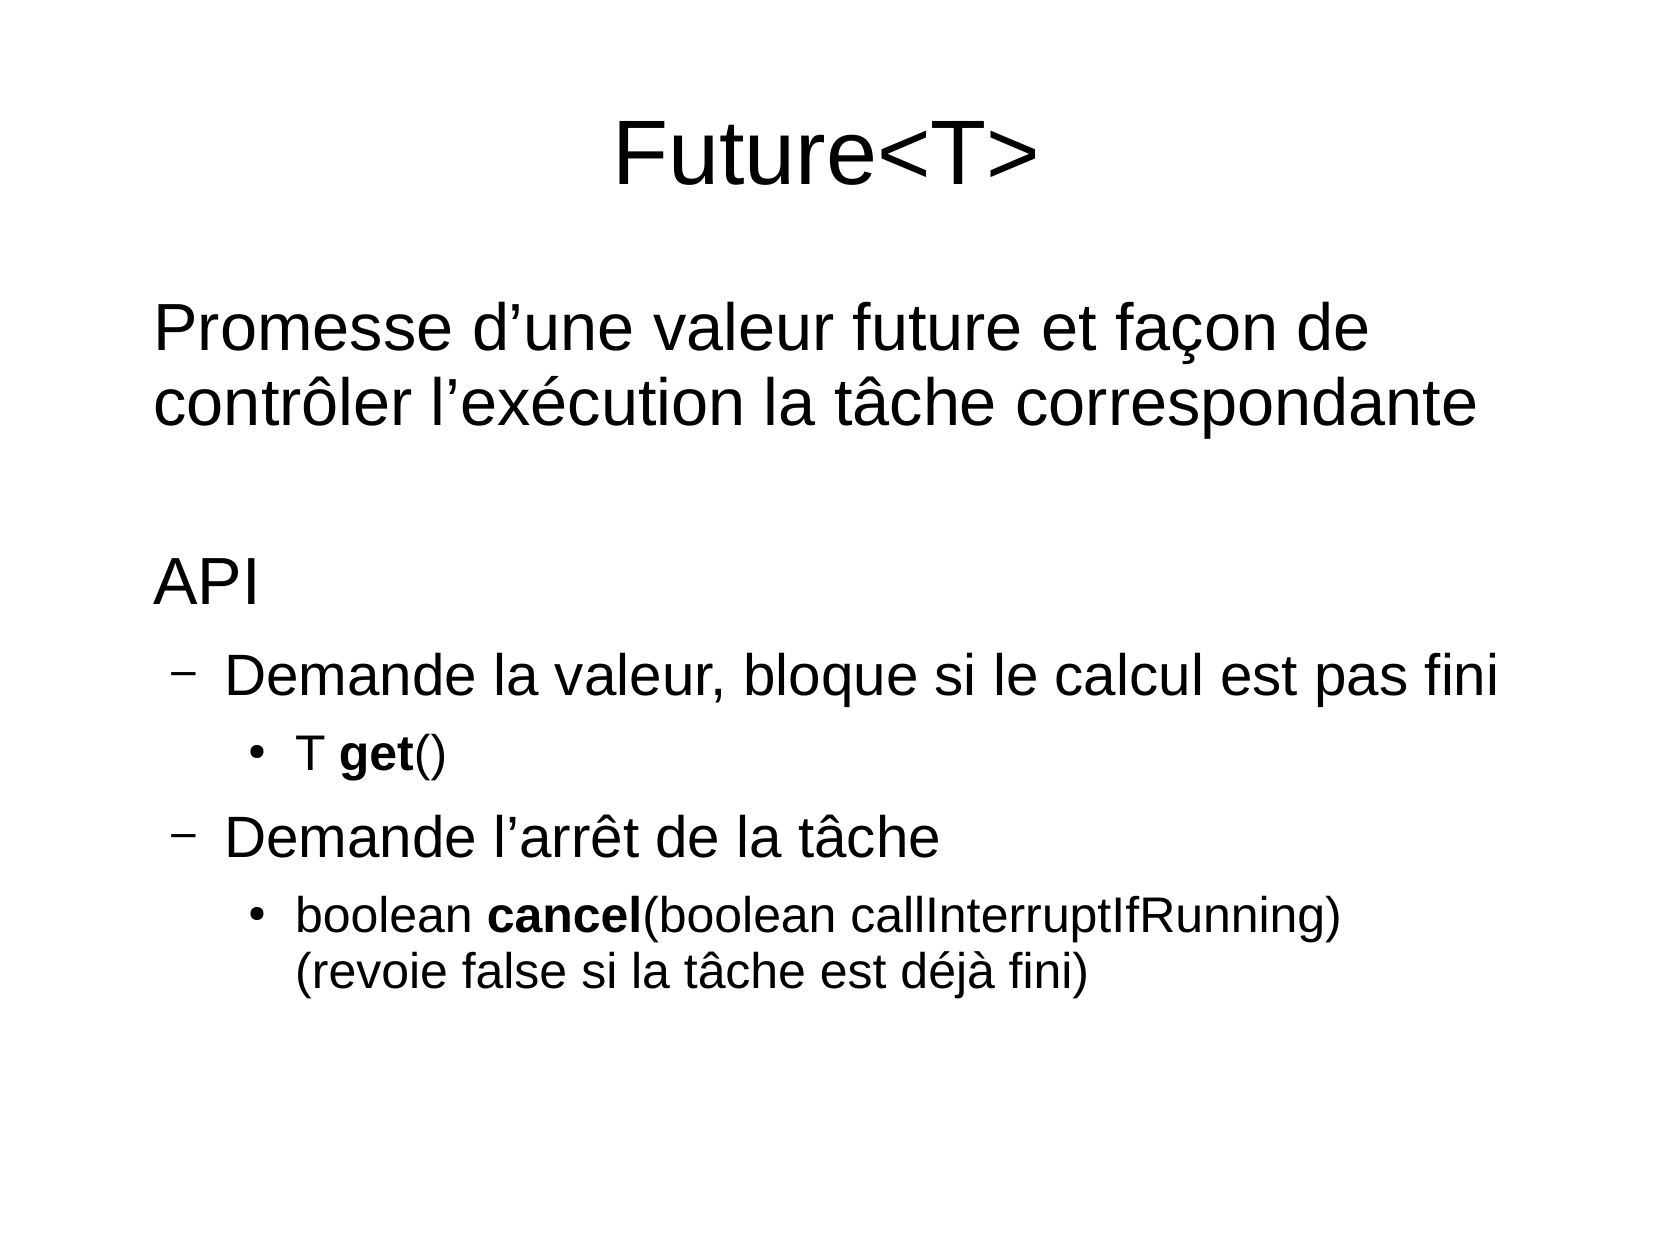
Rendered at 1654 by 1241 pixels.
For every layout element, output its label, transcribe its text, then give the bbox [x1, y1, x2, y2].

title Future<T> [82, 49, 1571, 257]
list Promesse d’une valeur future et façon de contrôler l’exécution la tâche correspondante API Demande la valeur, bloque si le calcul est pas fini T get() Demande l’arrêt de la tâche boolean cancel(boolean callInterruptIfRunning) (revoie false si la tâche est déjà fini) [82, 290, 1571, 1156]
